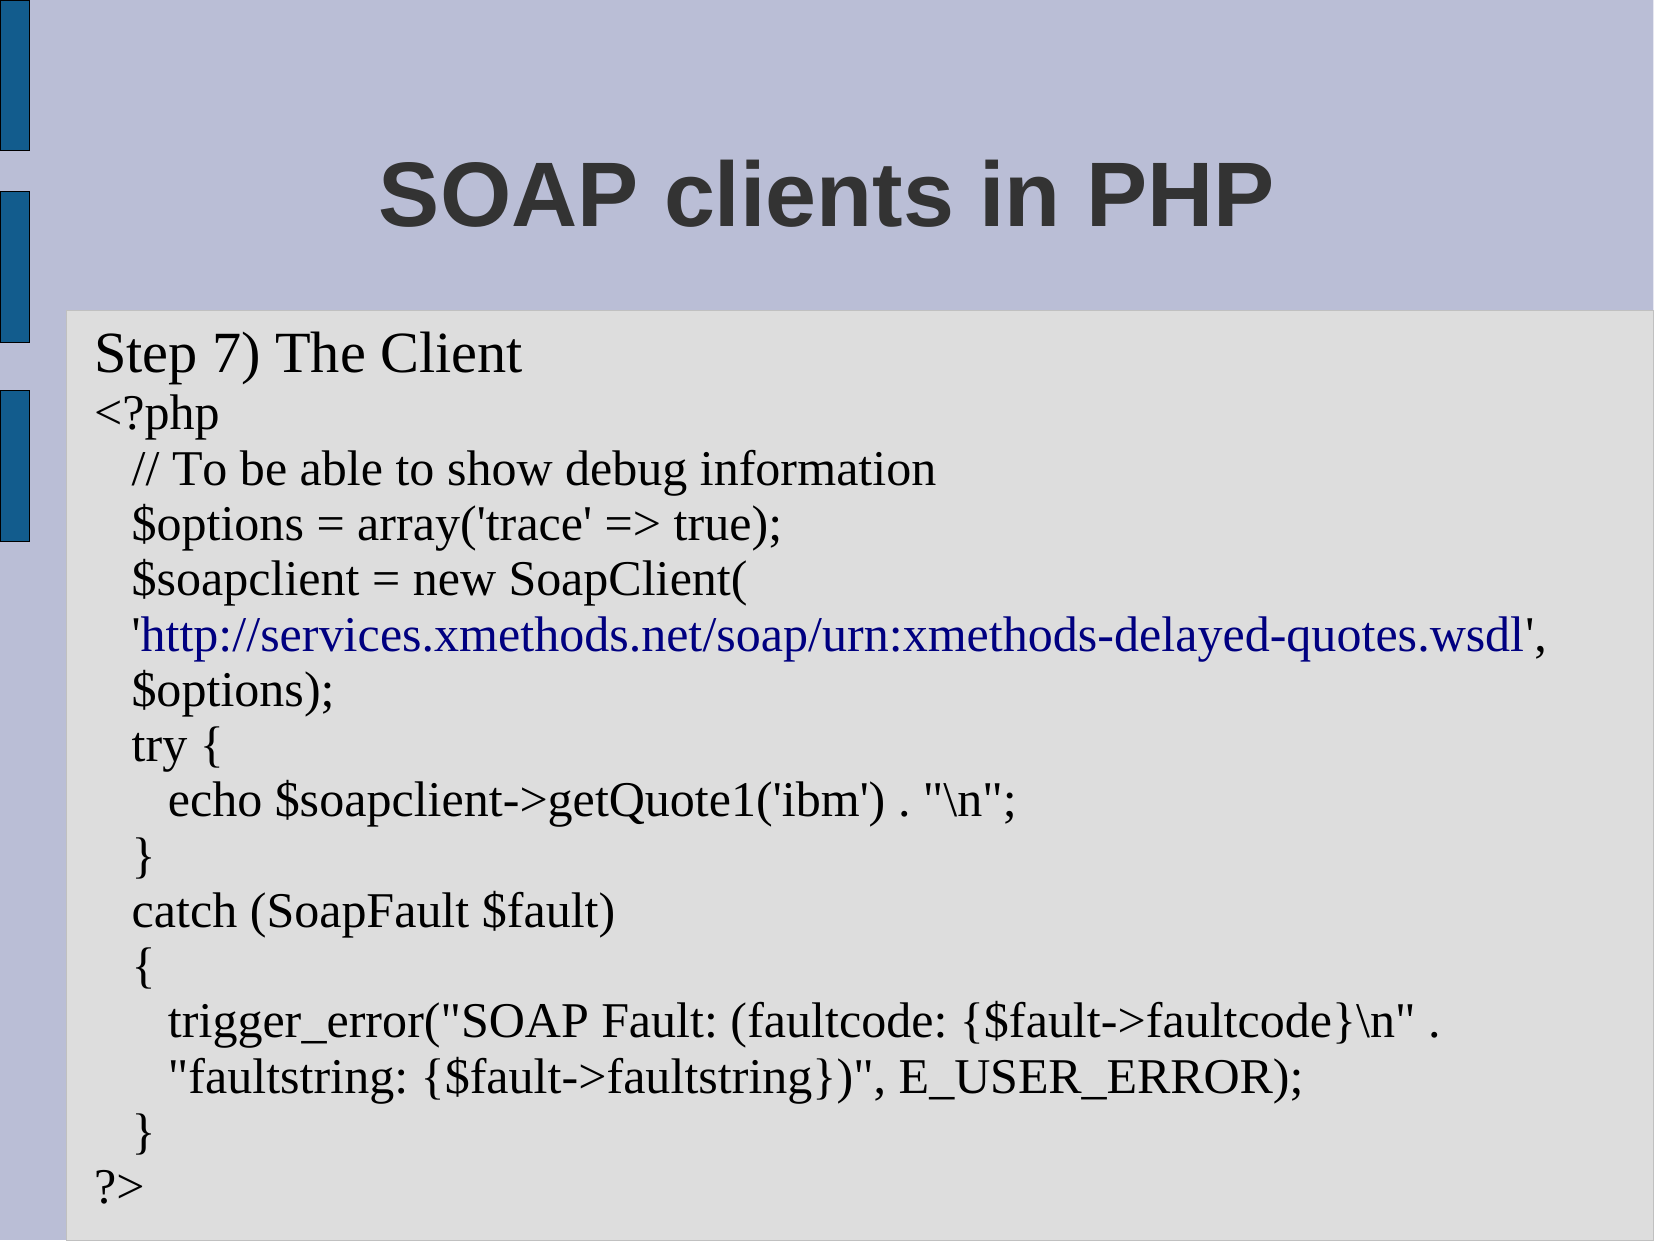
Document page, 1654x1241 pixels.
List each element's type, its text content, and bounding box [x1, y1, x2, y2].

title SOAP clients in PHP [121, 91, 1534, 299]
text_box Step 7) The Client <?php // To be able to show debug information $options = array('trace' => true); $soapclient = new SoapClient( 'http://services.xmethods.net/soap/urn:xmethods-delayed-quotes.wsdl', $options); try { echo $soapclient->getQuote1('ibm') . "\n"; } catch (SoapFault $fault) { trigger_error("SOAP Fault: (faultcode: {$fault->faultcode}\n" . "faultstring: {$fault->faultstring})", E_USER_ERROR); } ?> [94, 320, 1563, 1215]
